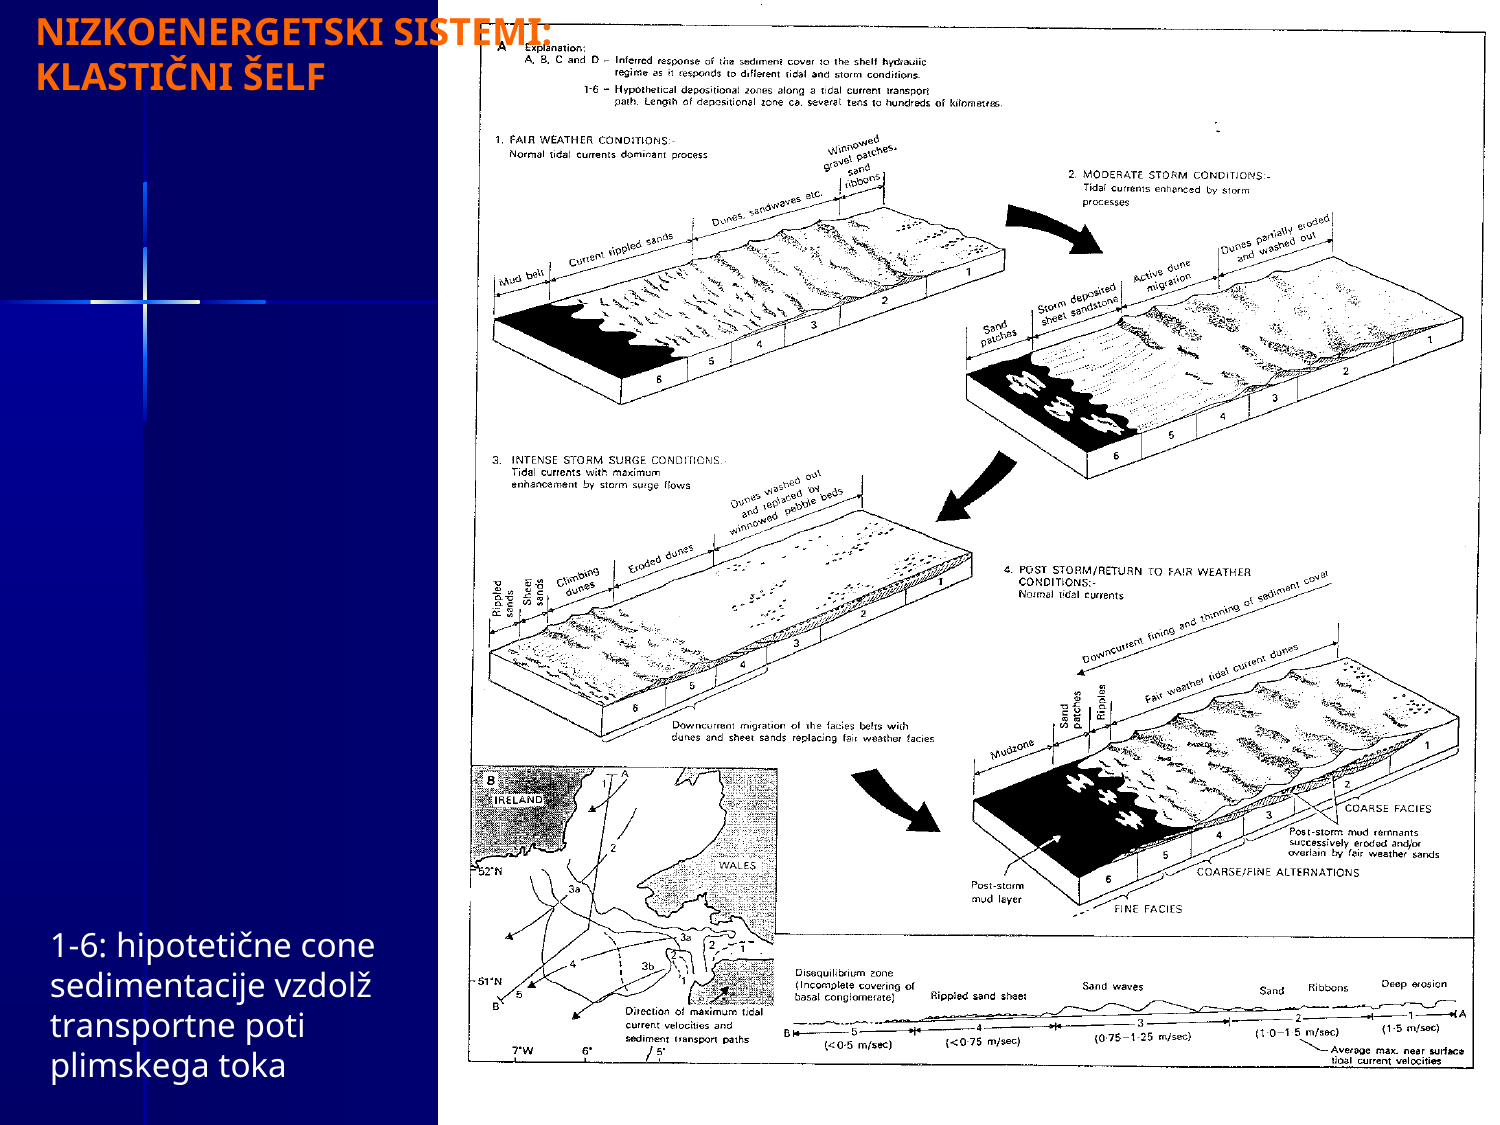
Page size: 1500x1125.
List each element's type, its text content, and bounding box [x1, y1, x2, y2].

picture [438, 0, 1500, 1125]
text_box 1-6: hipotetične cone sedimentacije vzdolž transportne poti plimskega toka [35, 916, 401, 1093]
text_box NIZKOENERGETSKI SISTEMI: KLASTIČNI ŠELF [20, 0, 568, 106]
